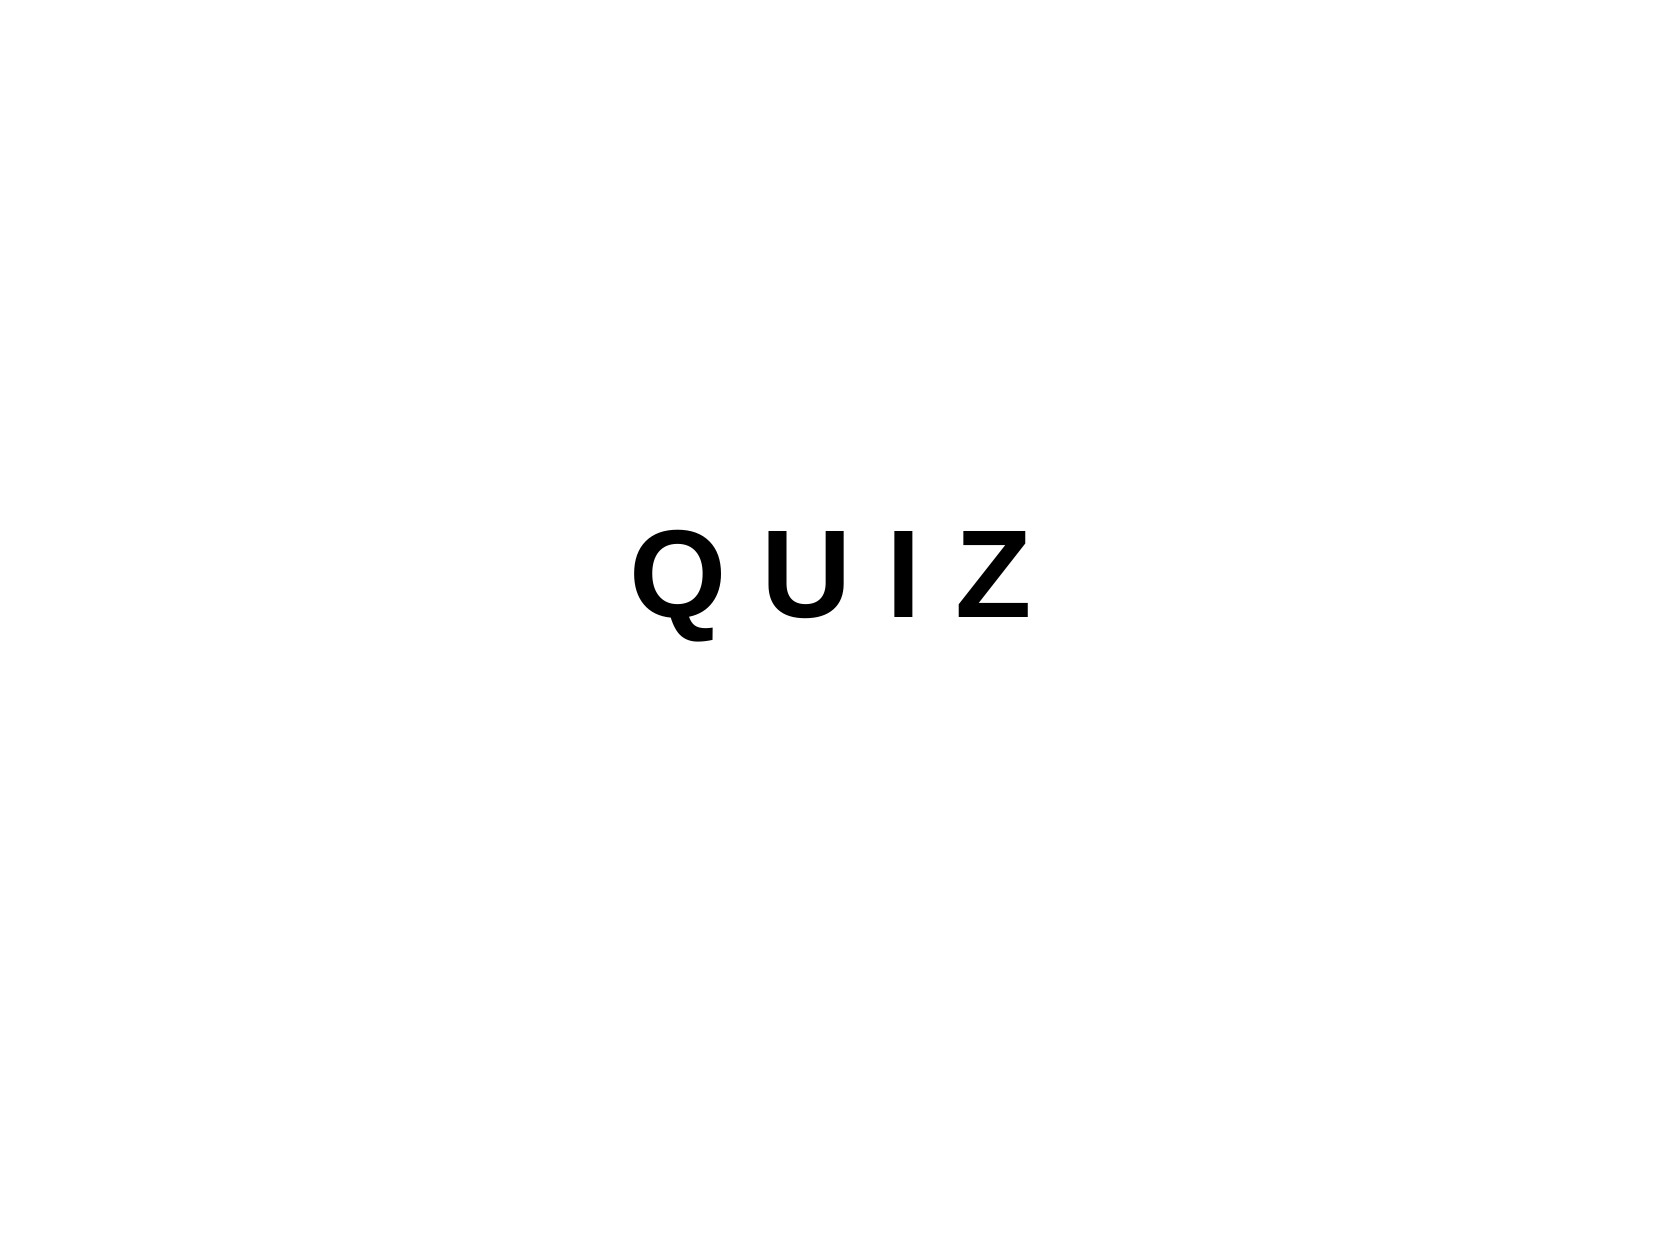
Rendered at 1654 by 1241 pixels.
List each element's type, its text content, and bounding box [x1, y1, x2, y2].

title Q U I Z [87, 482, 1576, 676]
